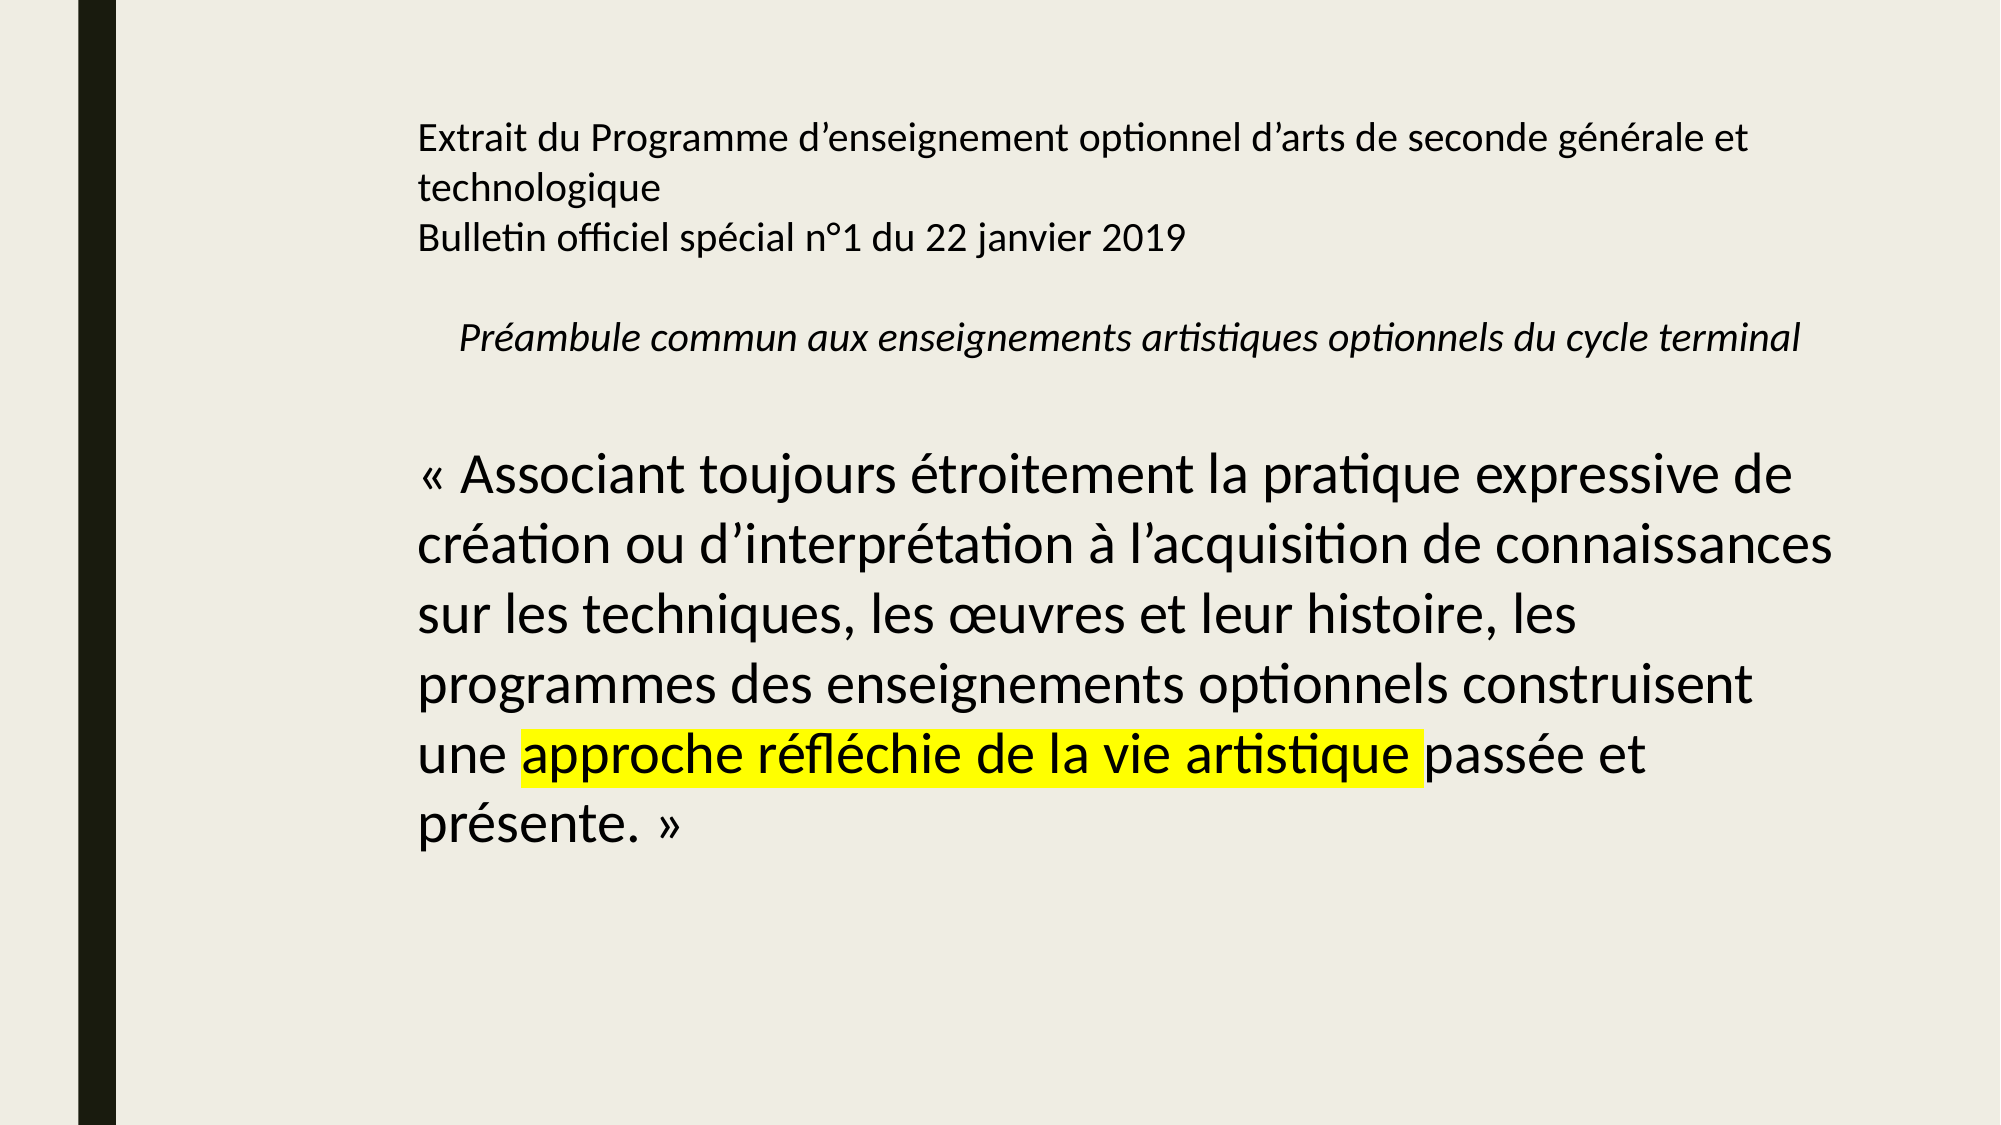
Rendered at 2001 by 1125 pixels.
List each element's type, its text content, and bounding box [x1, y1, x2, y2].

text_box « Associant toujours étroitement la pratique expressive de création ou d’interprétation à l’acquisition de connaissances sur les techniques, les œuvres et leur histoire, les programmes des enseignements optionnels construisent une approche réfléchie de la vie artistique passée et présente. » [403, 427, 1850, 862]
text_box Extrait du Programme d’enseignement optionnel d’arts de seconde générale et technologique Bulletin officiel spécial n°1 du 22 janvier 2019  Préambule commun aux enseignements artistiques optionnels du cycle terminal [403, 102, 1850, 412]
